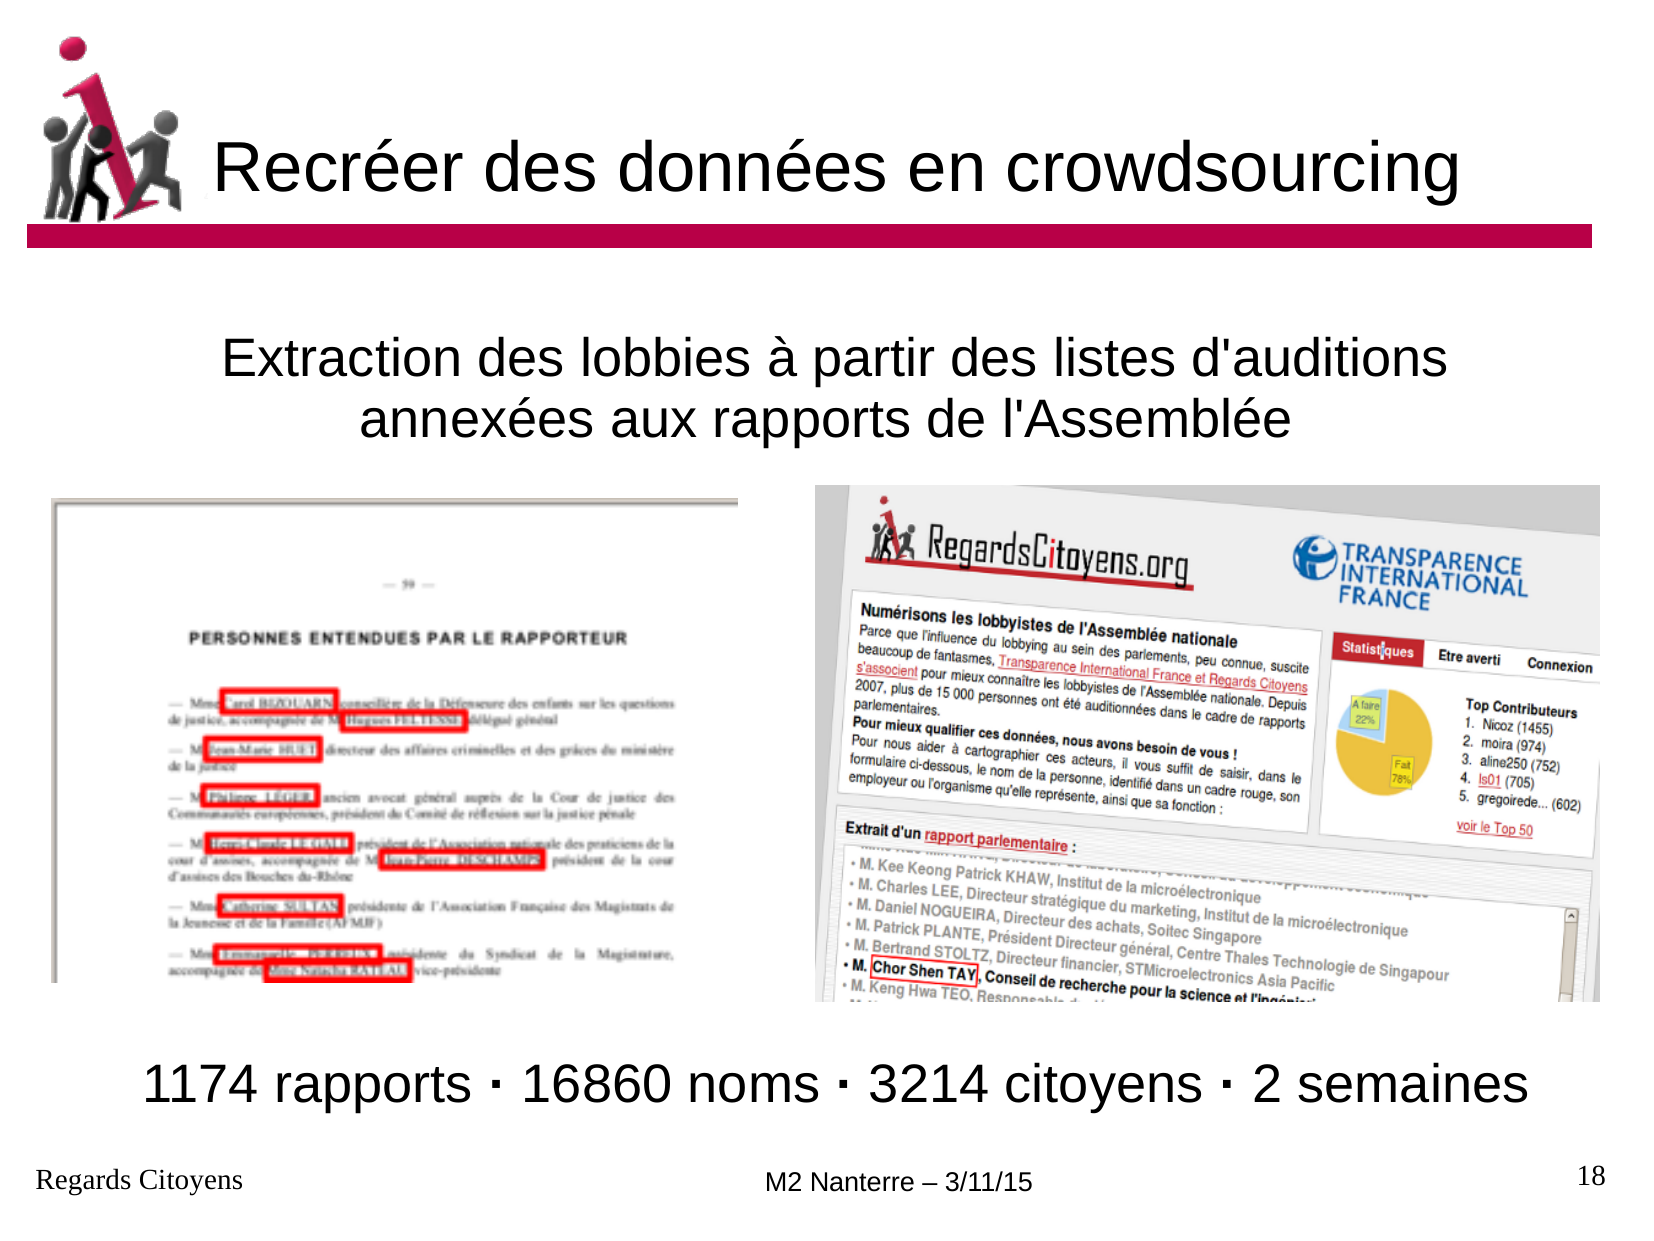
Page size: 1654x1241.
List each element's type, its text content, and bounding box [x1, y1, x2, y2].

picture [27, 31, 208, 224]
picture [815, 485, 1600, 1002]
text_box Extraction des lobbies à partir des listes d'auditions annexées aux rapports de l'Assemblée 1174 rapports · 16860 noms · 3214 citoyens · 2 semaines [0, 320, 1654, 1154]
picture [51, 498, 738, 983]
title Recréer des données en crowdsourcing [212, 70, 1648, 264]
